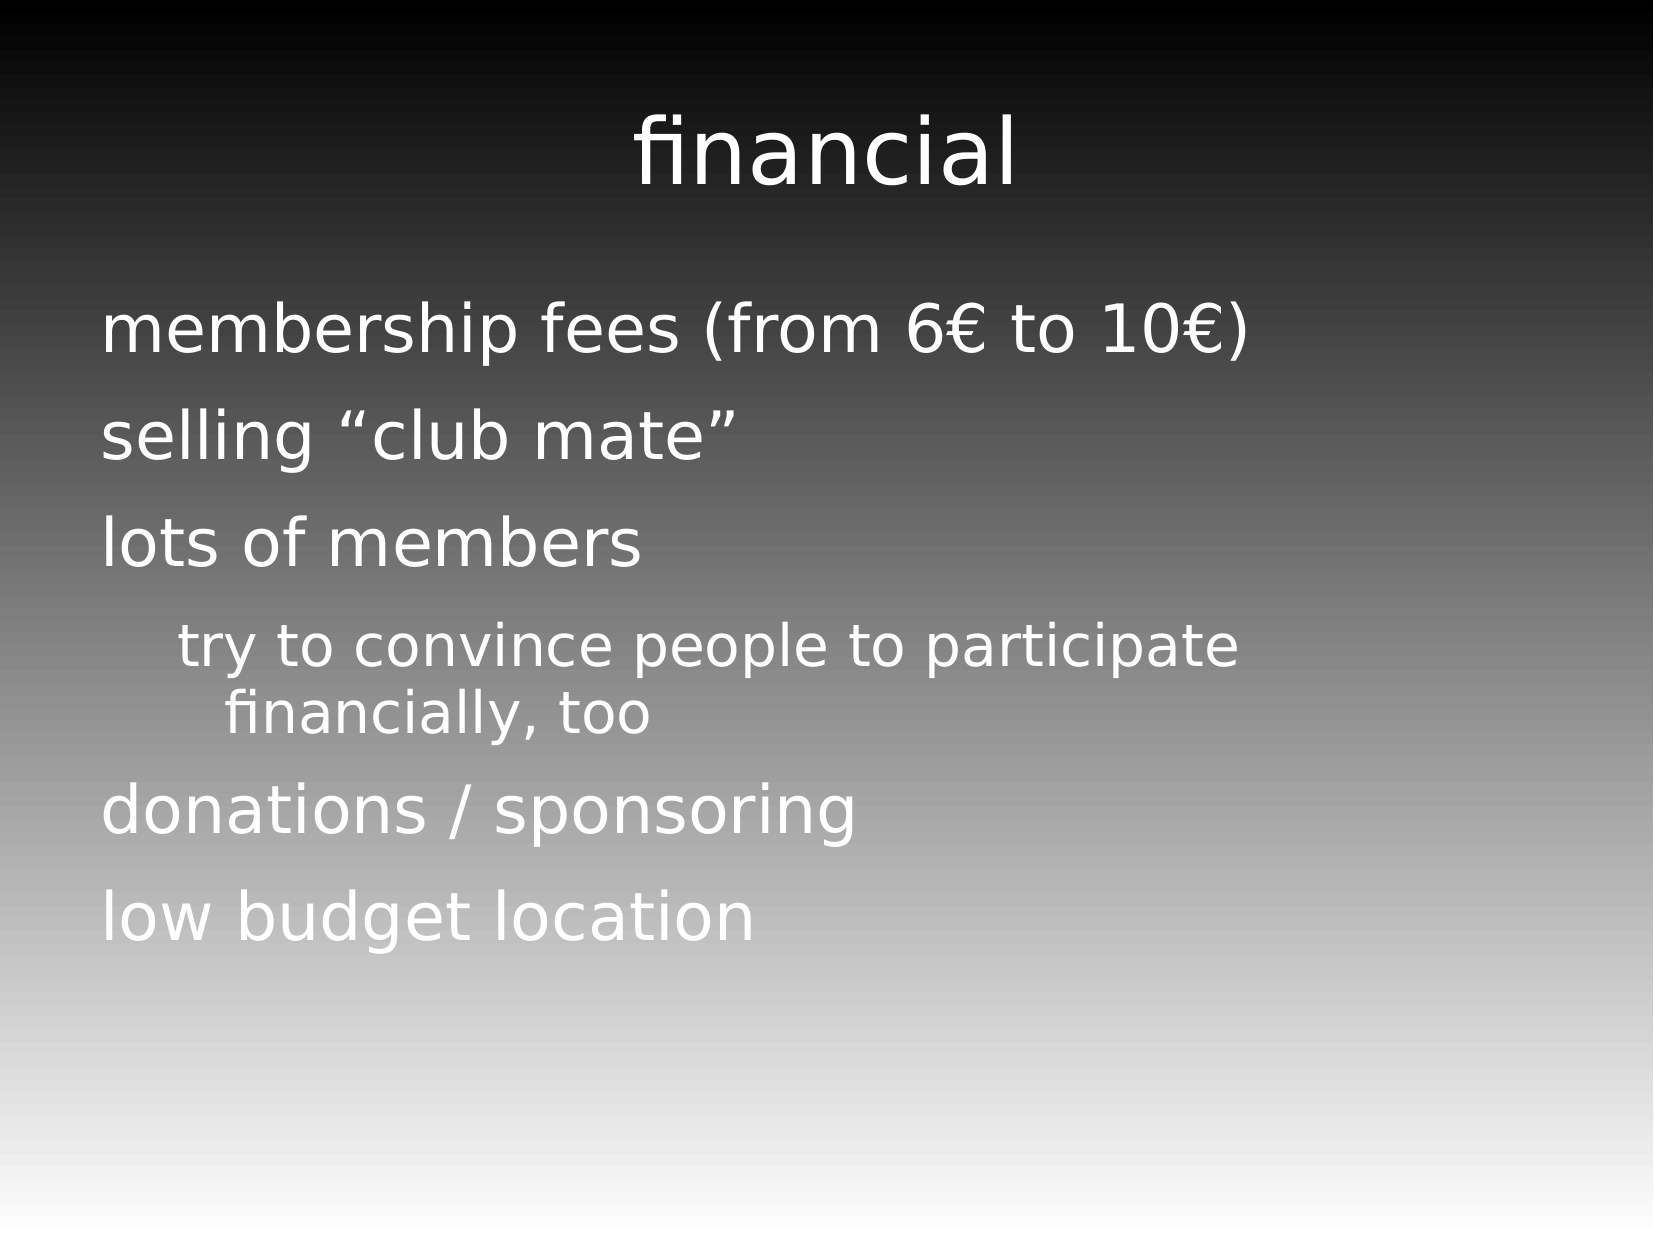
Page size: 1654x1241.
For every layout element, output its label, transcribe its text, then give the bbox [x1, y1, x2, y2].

title financial [82, 49, 1571, 257]
list membership fees (from 6€ to 10€) selling “club mate” lots of members try to convince people to participate financially, too donations / sponsoring low budget location [82, 290, 1571, 1109]
